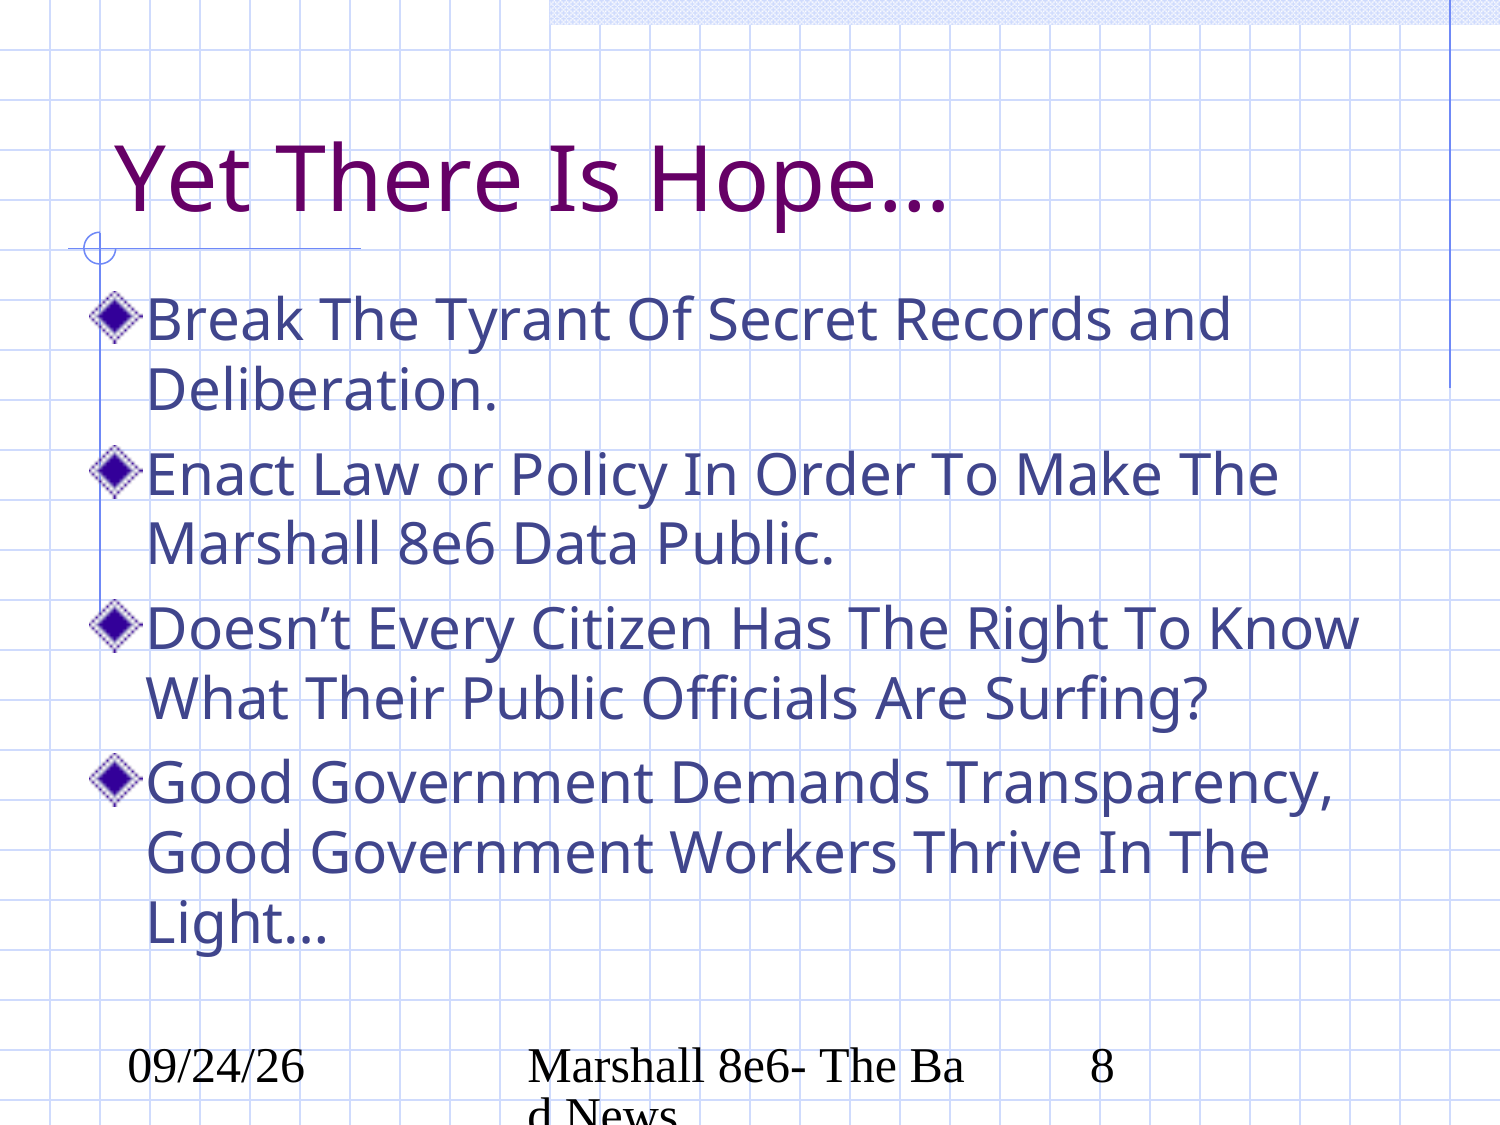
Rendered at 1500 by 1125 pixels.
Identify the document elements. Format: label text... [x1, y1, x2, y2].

picture [1451, 0, 1500, 25]
picture [549, 0, 1449, 25]
title Yet There Is Hope… [99, 49, 1375, 238]
list Break The Tyrant Of Secret Records and Deliberation. Enact Law or Policy In Order To Make The Marshall 8e6 Data Public. Doesn’t Every Citizen Has The Right To Know What Their Public Officials Are Surfing? Good Government Demands Transparency, Good Government Workers Thrive In The Light… [74, 275, 1463, 1000]
